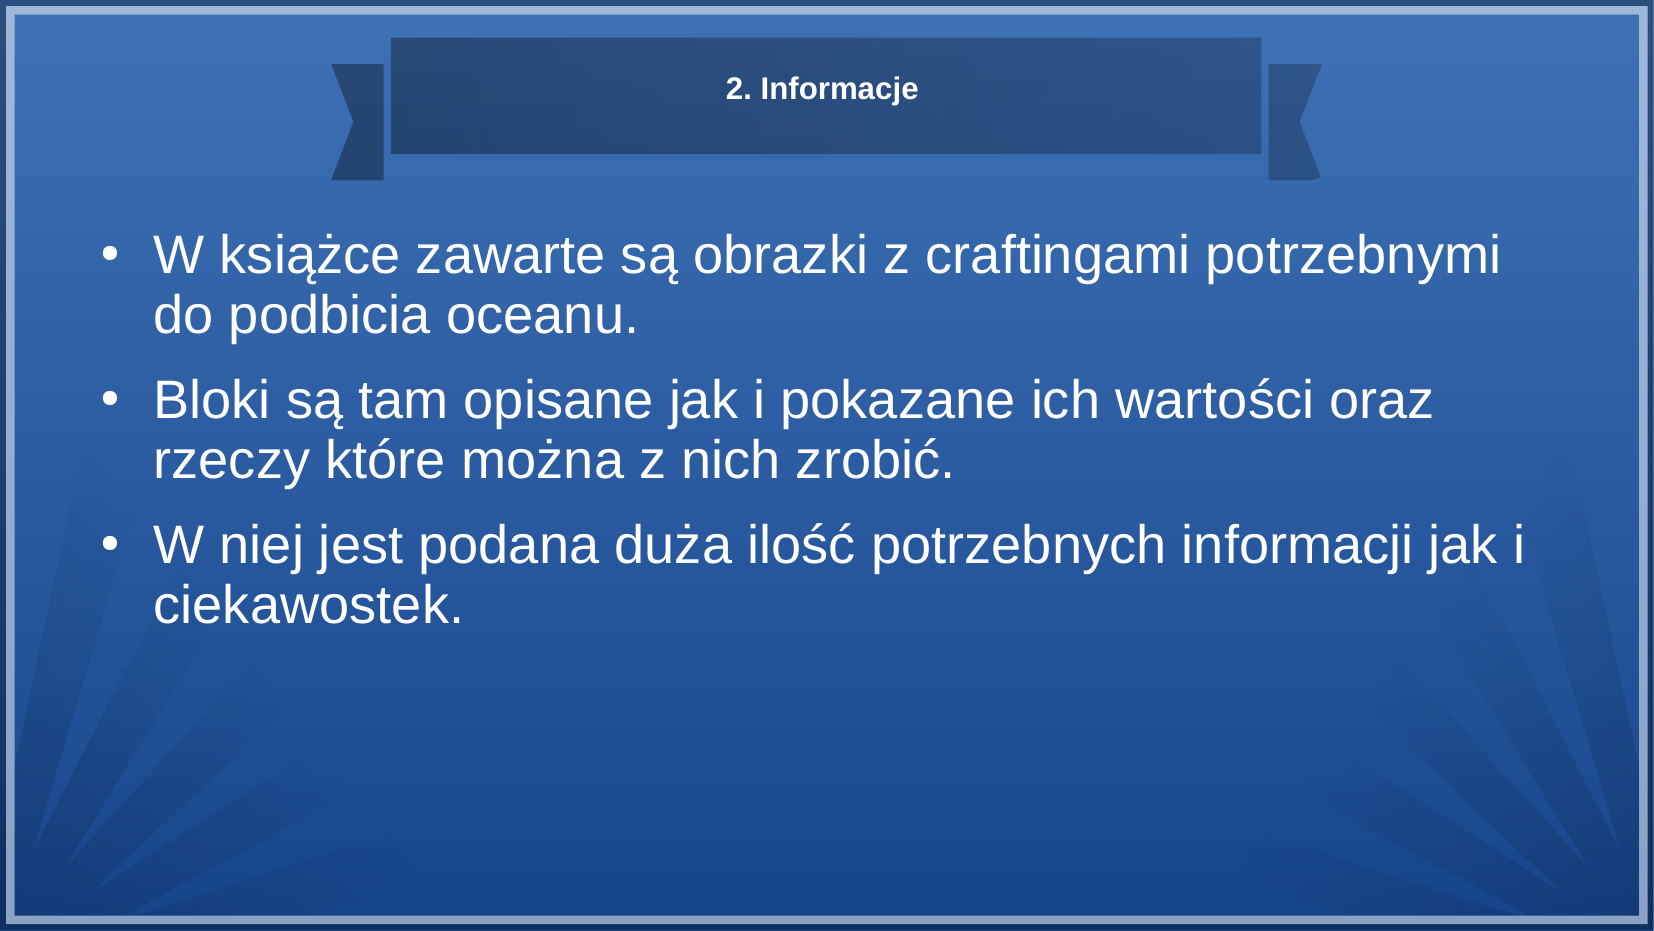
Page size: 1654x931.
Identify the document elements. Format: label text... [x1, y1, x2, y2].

list W książce zawarte są obrazki z craftingami potrzebnymi do podbicia oceanu. Bloki są tam opisane jak i pokazane ich wartości oraz rzeczy które można z nich zrobić. W niej jest podana duża ilość potrzebnych informacji jak i ciekawostek. [82, 224, 1571, 848]
title 2. Informacje [390, 30, 1265, 149]
